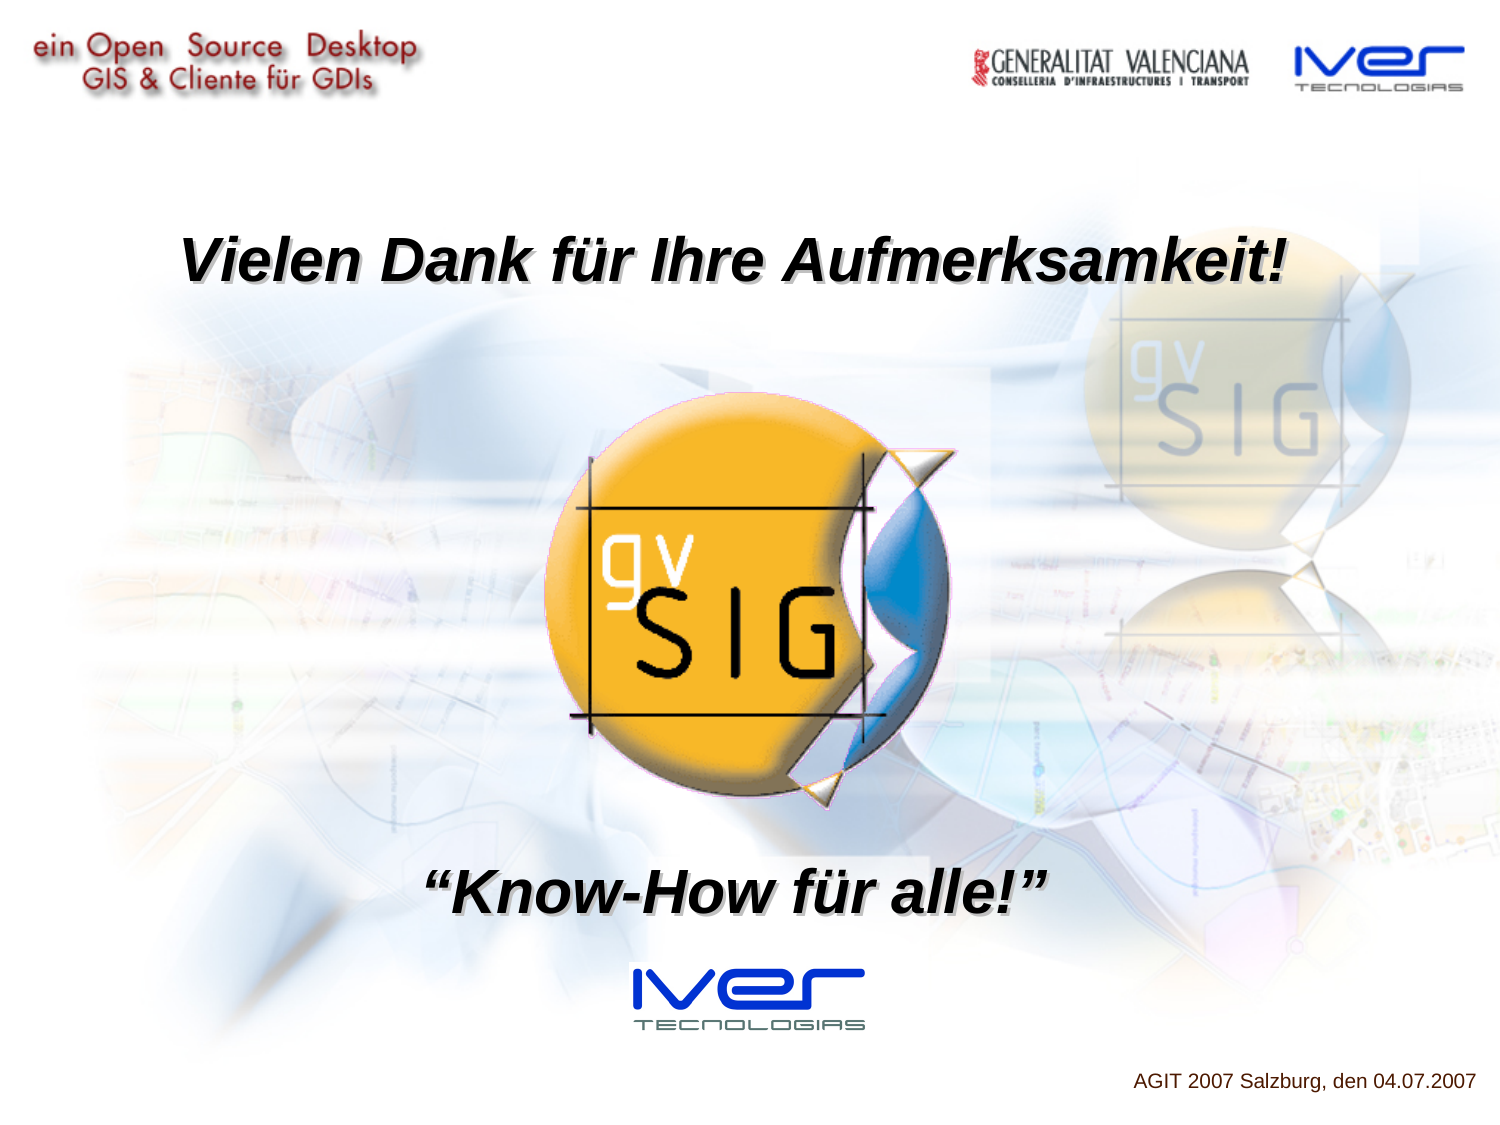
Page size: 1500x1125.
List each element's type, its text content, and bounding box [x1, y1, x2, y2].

picture [0, 5, 1500, 1125]
text_box Vielen Dank für Ihre Aufmerksamkeit! [40, 220, 1429, 341]
text_box “Know-How für alle!” [40, 851, 1429, 973]
text_box AGIT 2007 Salzburg, den 04.07.2007 [1133, 1070, 1478, 1094]
